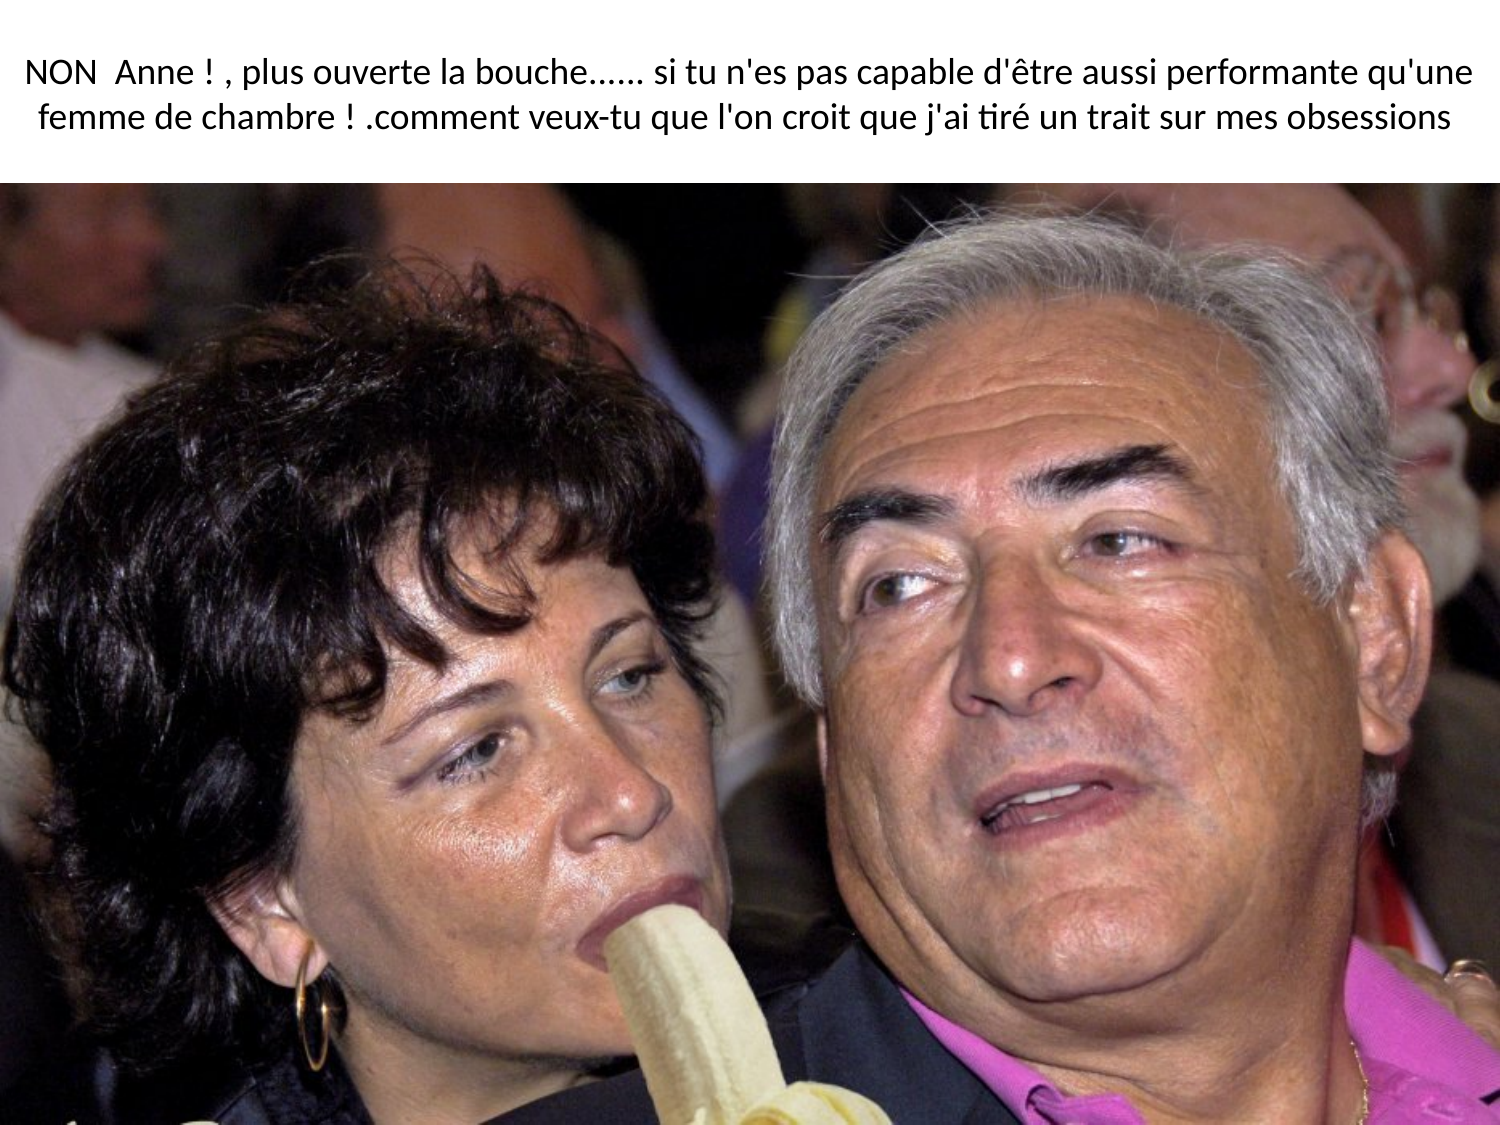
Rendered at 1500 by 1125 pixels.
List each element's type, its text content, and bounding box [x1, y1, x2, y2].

picture [0, 183, 1500, 1125]
title NON Anne ! , plus ouverte la bouche...... si tu n'es pas capable d'être aussi performante qu'une femme de chambre ! .comment veux-tu que l'on croit que j'ai tiré un trait sur mes obsessions [0, 0, 1500, 183]
